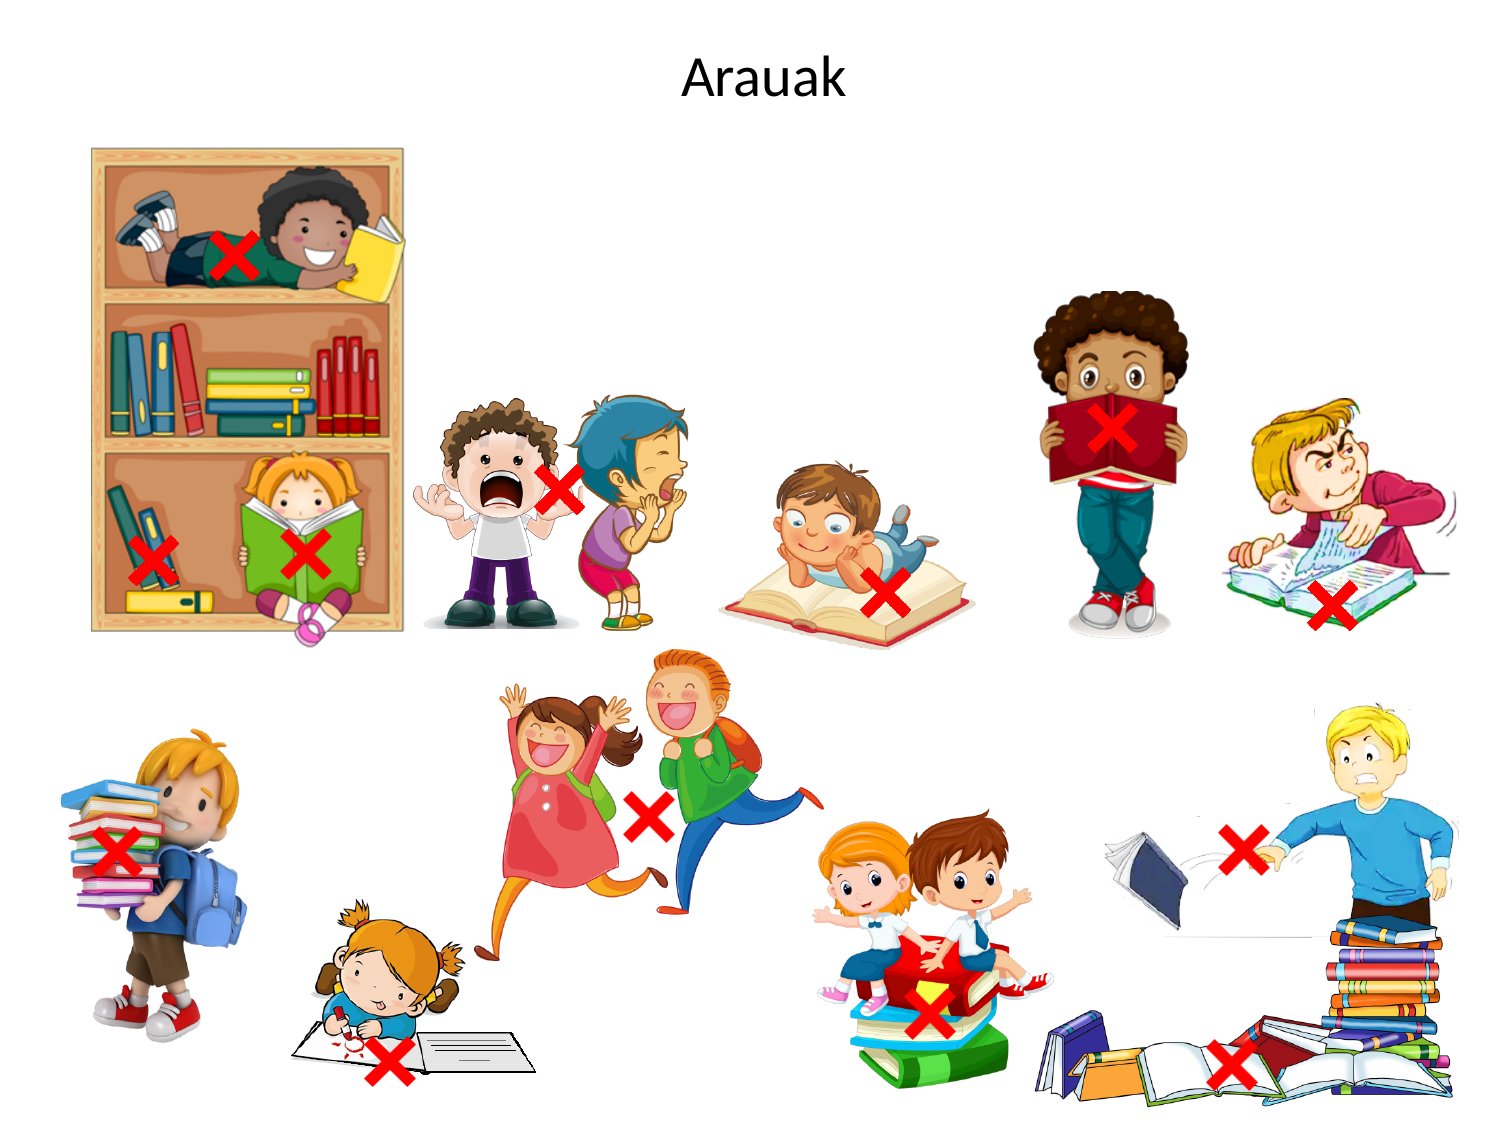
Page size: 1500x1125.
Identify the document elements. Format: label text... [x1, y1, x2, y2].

picture [991, 291, 1457, 650]
text_box Arauak [666, 30, 926, 116]
picture [29, 715, 281, 1050]
picture [91, 147, 1459, 1108]
